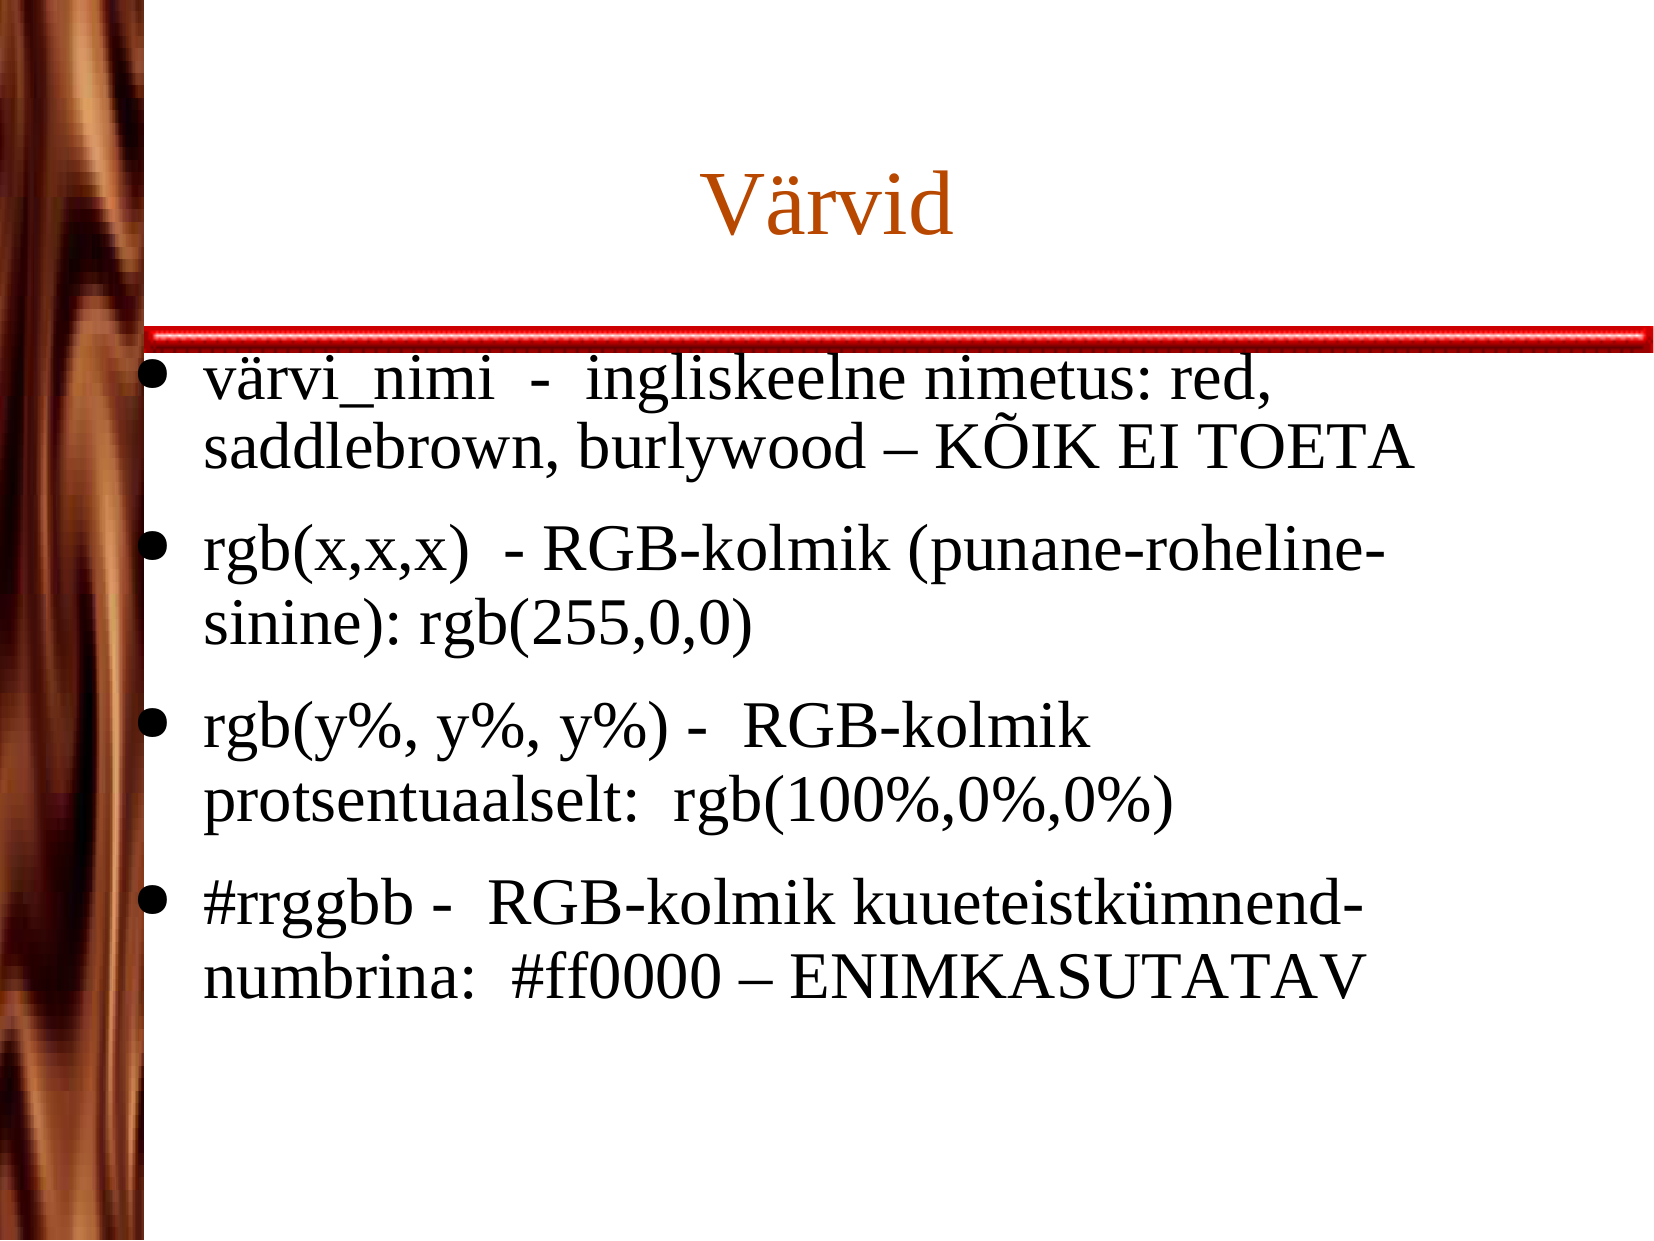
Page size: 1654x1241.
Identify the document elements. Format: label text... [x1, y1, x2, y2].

picture [0, 0, 1654, 1240]
list värvi_nimi - ingliskeelne nimetus: red, saddlebrown, burlywood – KÕIK EI TOETA rgb(x,x,x) - RGB-kolmik (punane-roheline-sinine): rgb(255,0,0) rgb(y%, y%, y%) - RGB-kolmik protsentuaalselt: rgb(100%,0%,0%) #rrggbb - RGB-kolmik kuueteistkümnend-numbrina: #ff0000 – ENIMKASUTATAV [121, 344, 1533, 1126]
title Värvid [121, 100, 1533, 312]
